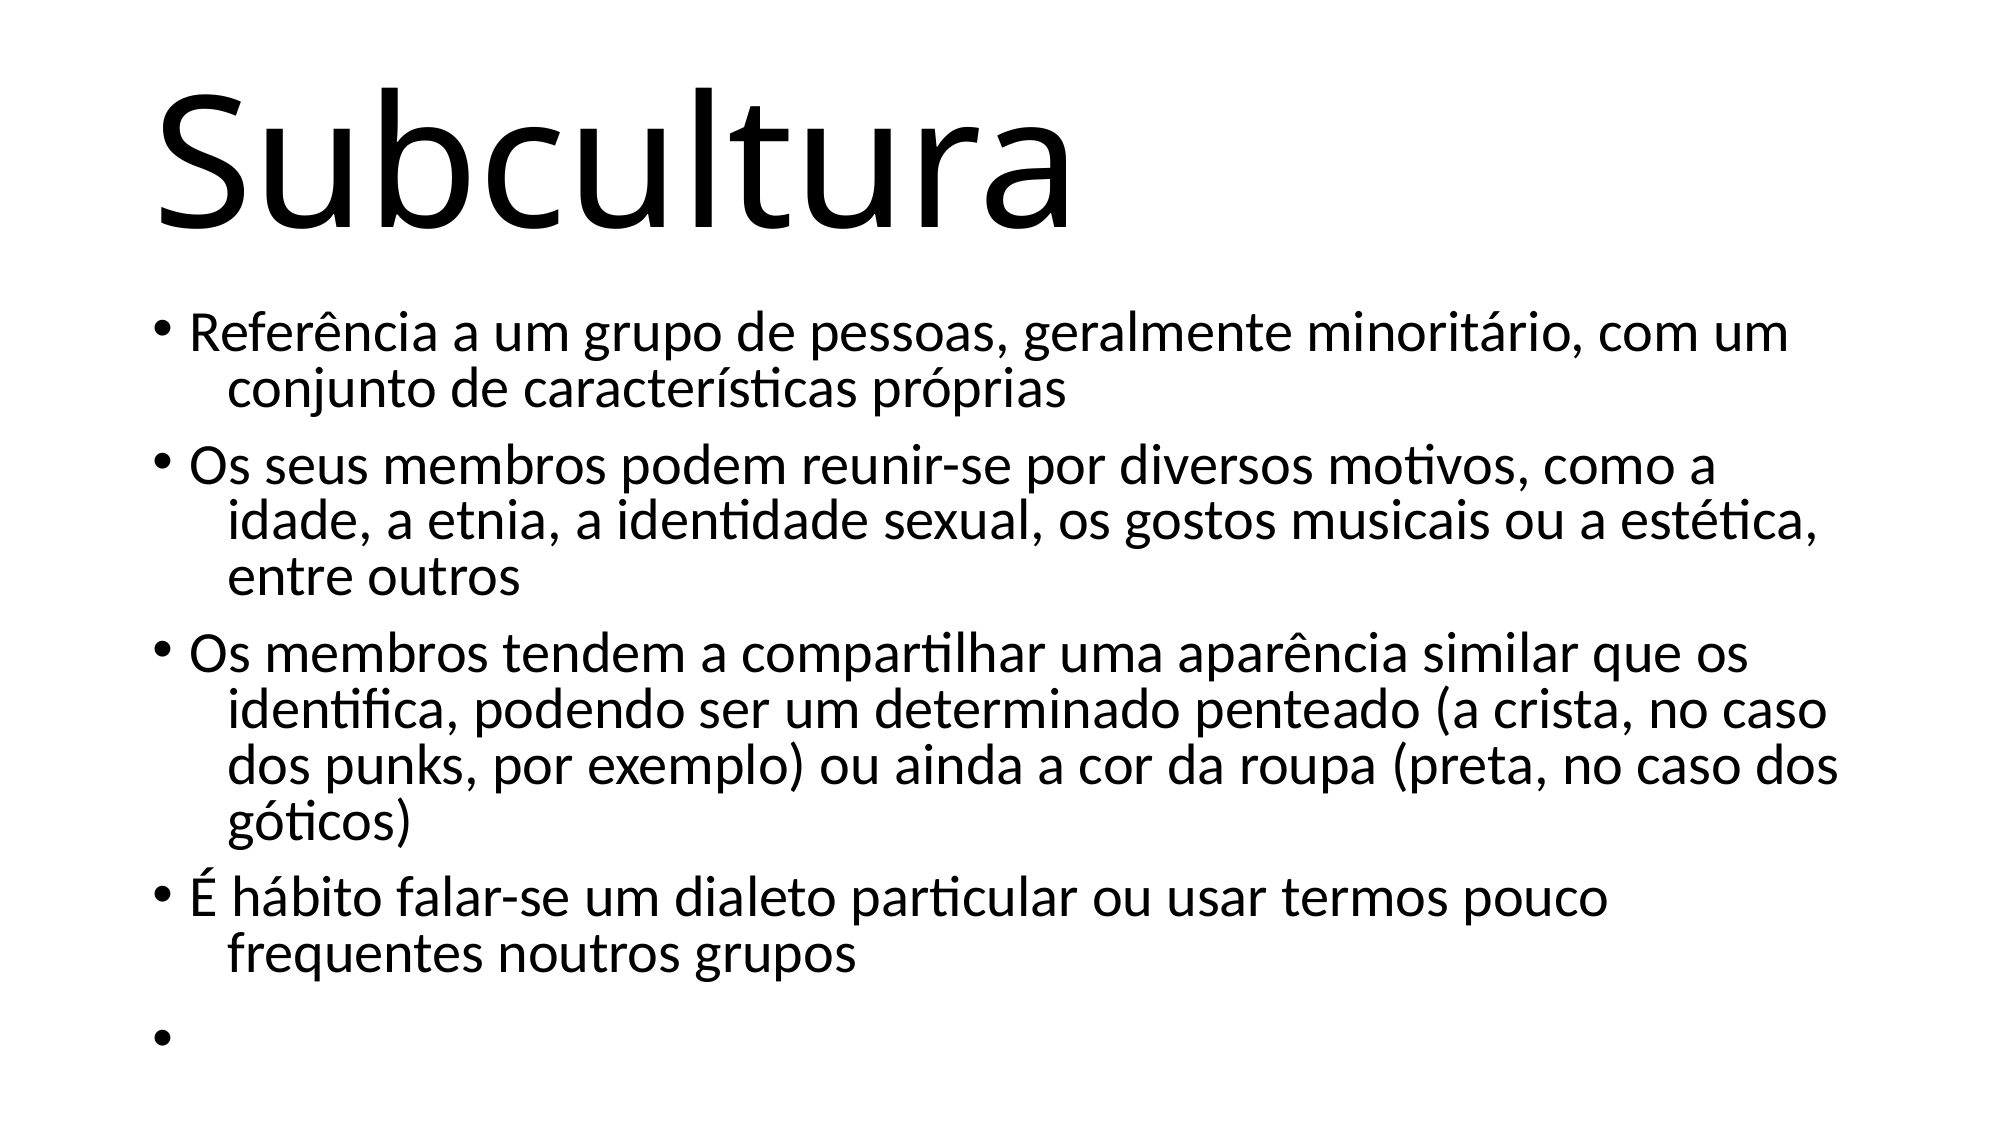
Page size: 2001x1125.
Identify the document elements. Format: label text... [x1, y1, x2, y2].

title Subcultura [137, 59, 1863, 278]
list Referência a um grupo de pessoas, geralmente minoritário, com um conjunto de características próprias Os seus membros podem reunir-se por diversos motivos, como a idade, a etnia, a identidade sexual, os gostos musicais ou a estética, entre outros Os membros tendem a compartilhar uma aparência similar que os identifica, podendo ser um determinado penteado (a crista, no caso dos punks, por exemplo) ou ainda a cor da roupa (preta, no caso dos góticos) É hábito falar-se um dialeto particular ou usar termos pouco frequentes noutros grupos [137, 299, 1863, 1014]
